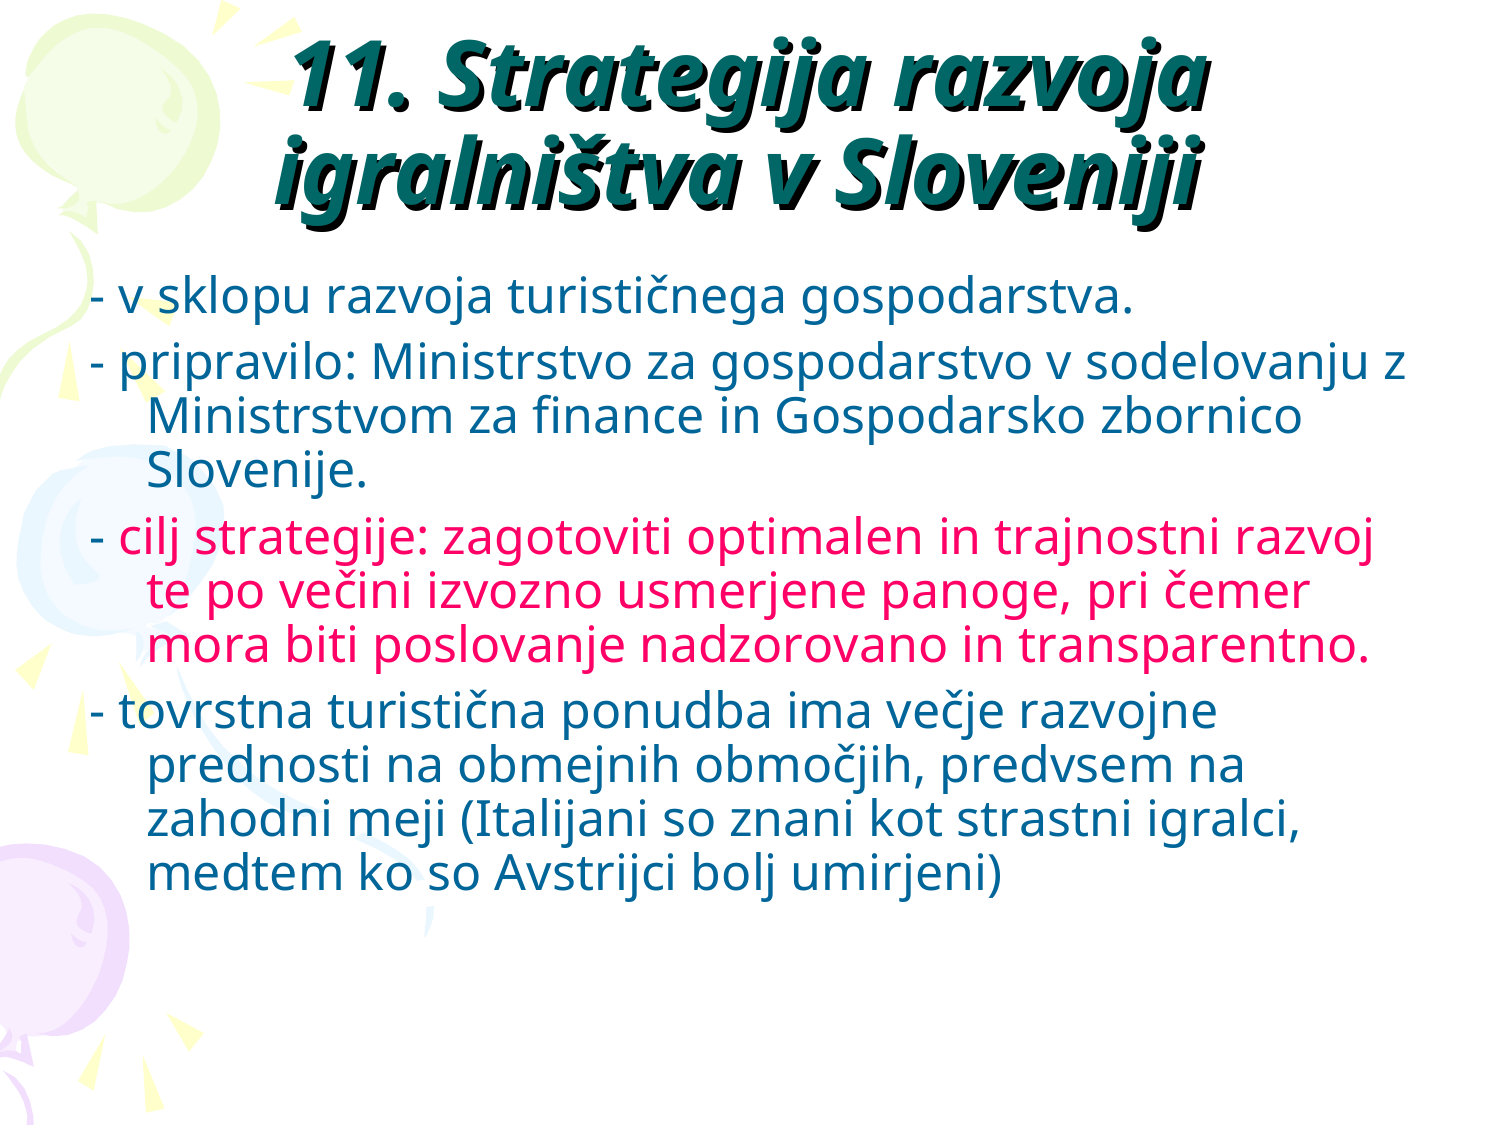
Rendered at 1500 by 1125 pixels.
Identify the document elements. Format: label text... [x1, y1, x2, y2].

title 11. Strategija razvoja igralništva v Sloveniji [72, 16, 1426, 233]
list - v sklopu razvoja turističnega gospodarstva. - pripravilo: Ministrstvo za gospodarstvo v sodelovanju z Ministrstvom za finance in Gospodarsko zbornico Slovenije. - cilj strategije: zagotoviti optimalen in trajnostni razvoj te po večini izvozno usmerjene panoge, pri čemer mora biti poslovanje nadzorovano in transparentno. - tovrstna turistična ponudba ima večje razvojne prednosti na obmejnih območjih, predvsem na zahodni meji (Italijani so znani kot strastni igralci, medtem ko so Avstrijci bolj umirjeni) [75, 262, 1426, 994]
